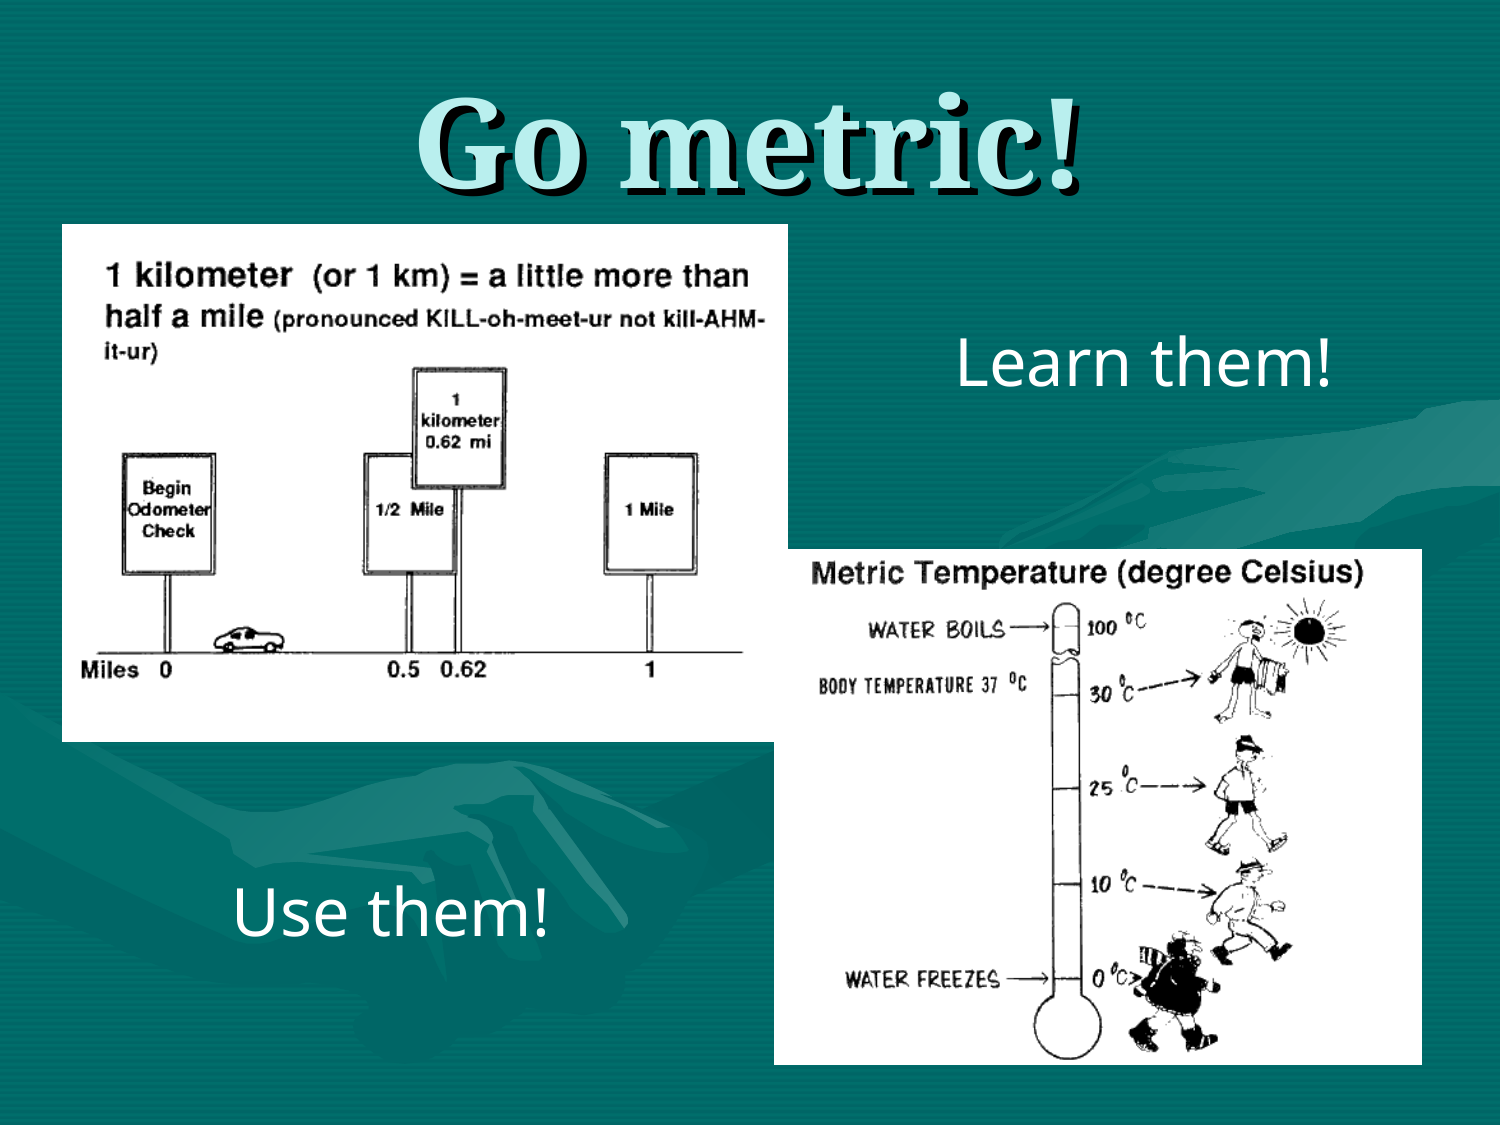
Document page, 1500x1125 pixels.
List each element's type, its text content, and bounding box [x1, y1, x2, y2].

title Go metric! [75, 45, 1426, 233]
text_box Use them! [216, 862, 566, 958]
text_box Learn them! [939, 312, 1349, 408]
picture [0, 0, 1500, 1125]
